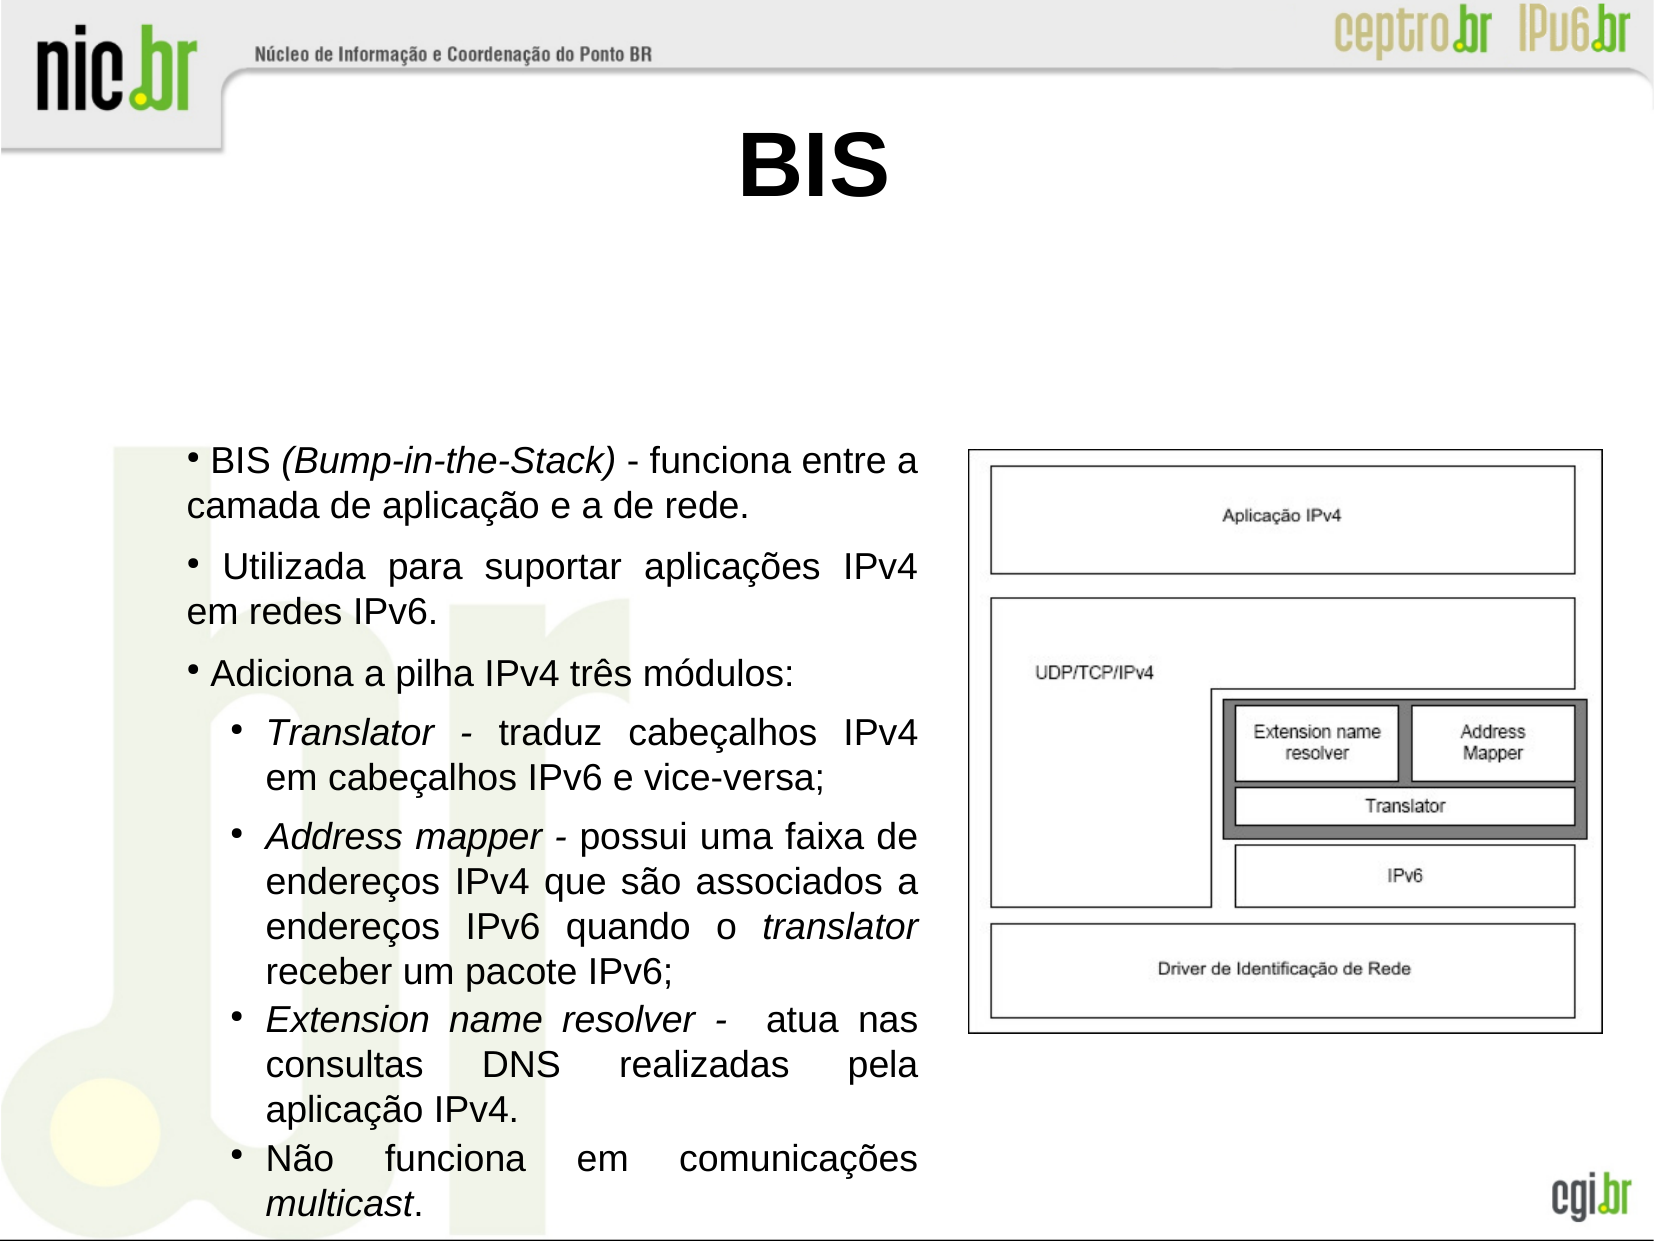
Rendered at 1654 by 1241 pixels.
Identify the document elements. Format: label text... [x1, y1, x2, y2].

text_box BIS (Bump-in-the-Stack) - funciona entre a camada de aplicação e a de rede. Utilizada para suportar aplicações IPv4 em redes IPv6. Adiciona a pilha IPv4 três módulos: Translator - traduz cabeçalhos IPv4 em cabeçalhos IPv6 e vice-versa; Address mapper - possui uma faixa de endereços IPv4 que são associados a endereços IPv6 quando o translator receber um pacote IPv6; Extension name resolver - atua nas consultas DNS realizadas pela aplicação IPv4. Não funciona em comunicações multicast. [171, 428, 934, 978]
picture [0, 0, 1654, 1241]
text_box BIS [73, 97, 1580, 215]
